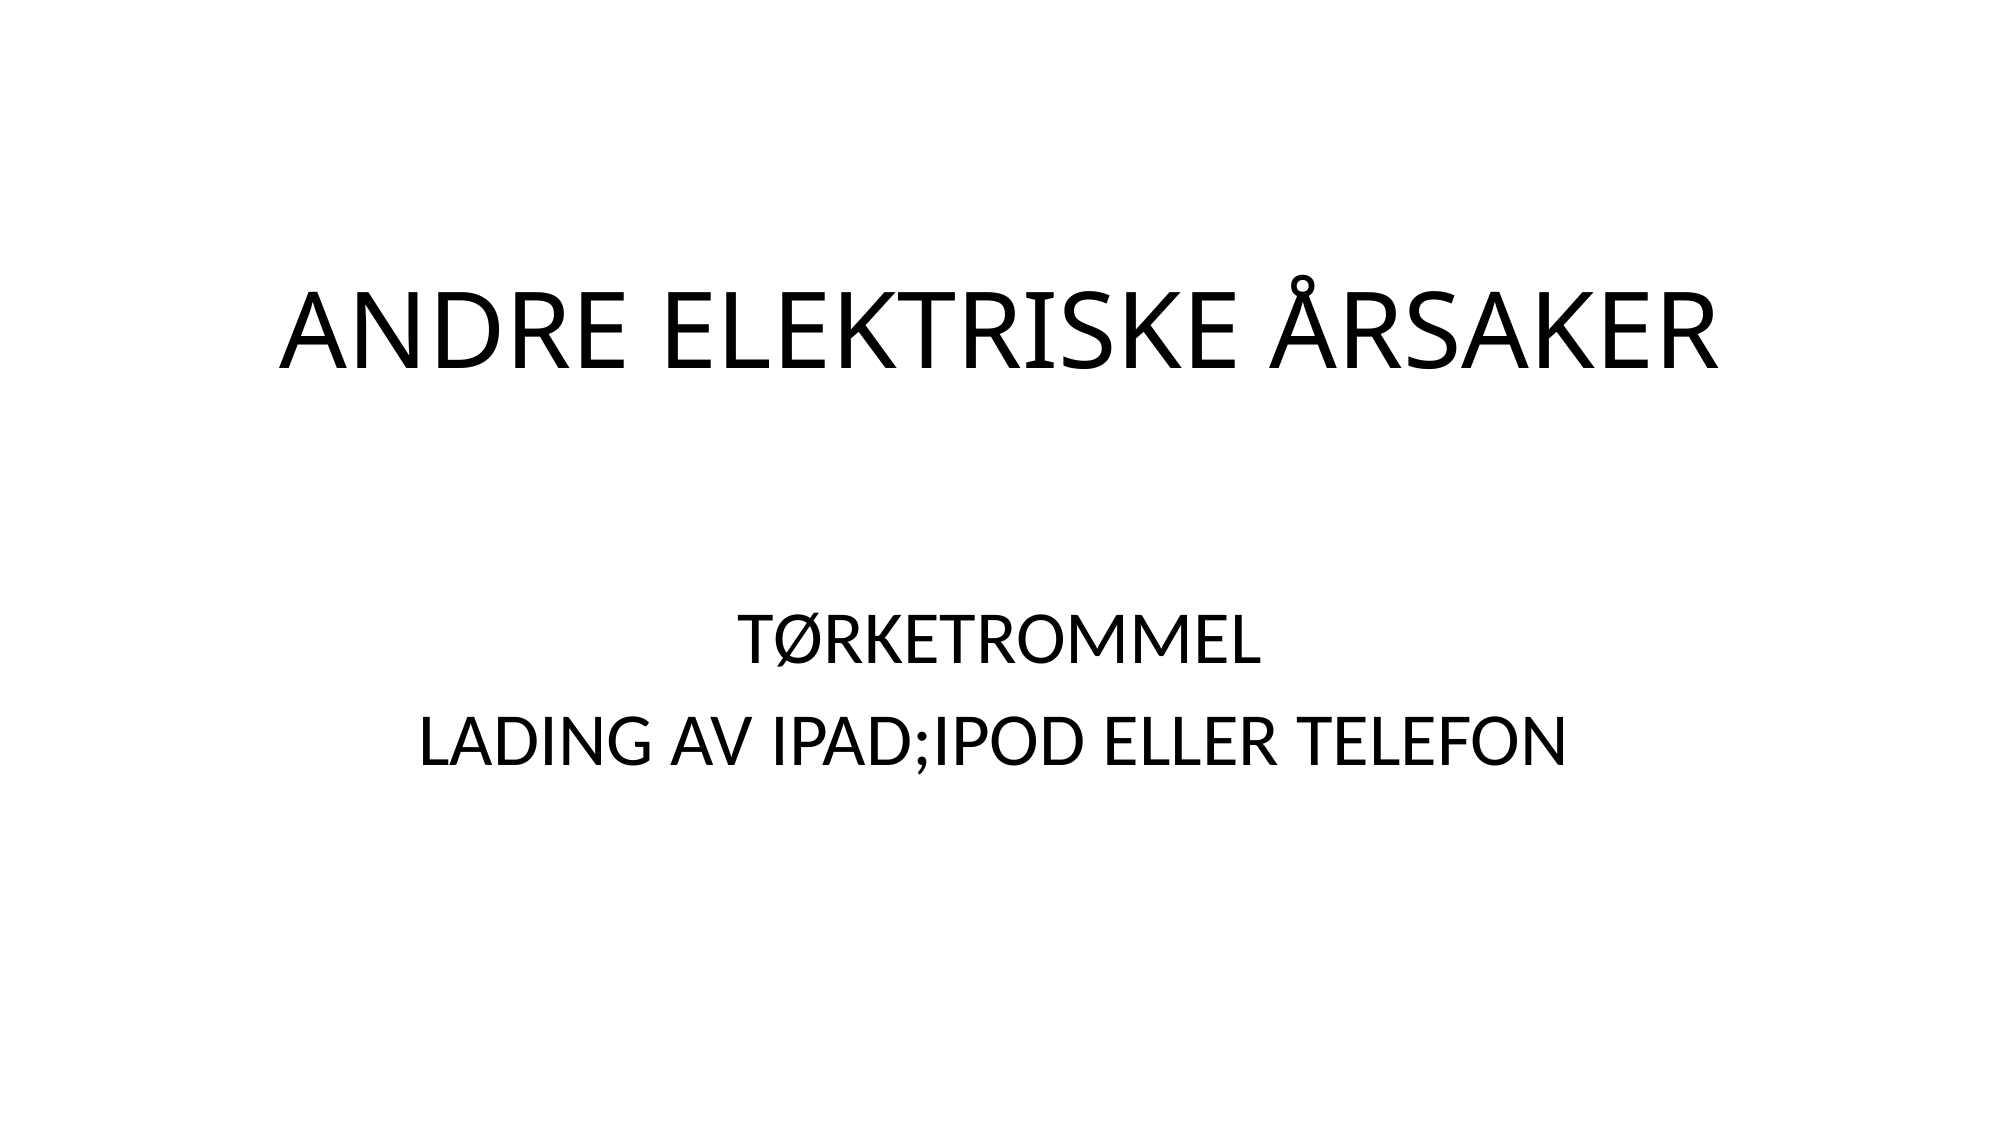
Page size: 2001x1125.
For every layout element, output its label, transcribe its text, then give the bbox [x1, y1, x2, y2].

title ANDRE ELEKTRISKE ÅRSAKER [249, 184, 1750, 399]
subtitle TØRKETROMMEL LADING AV IPAD;IPOD ELLER TELEFON [249, 590, 1750, 863]
